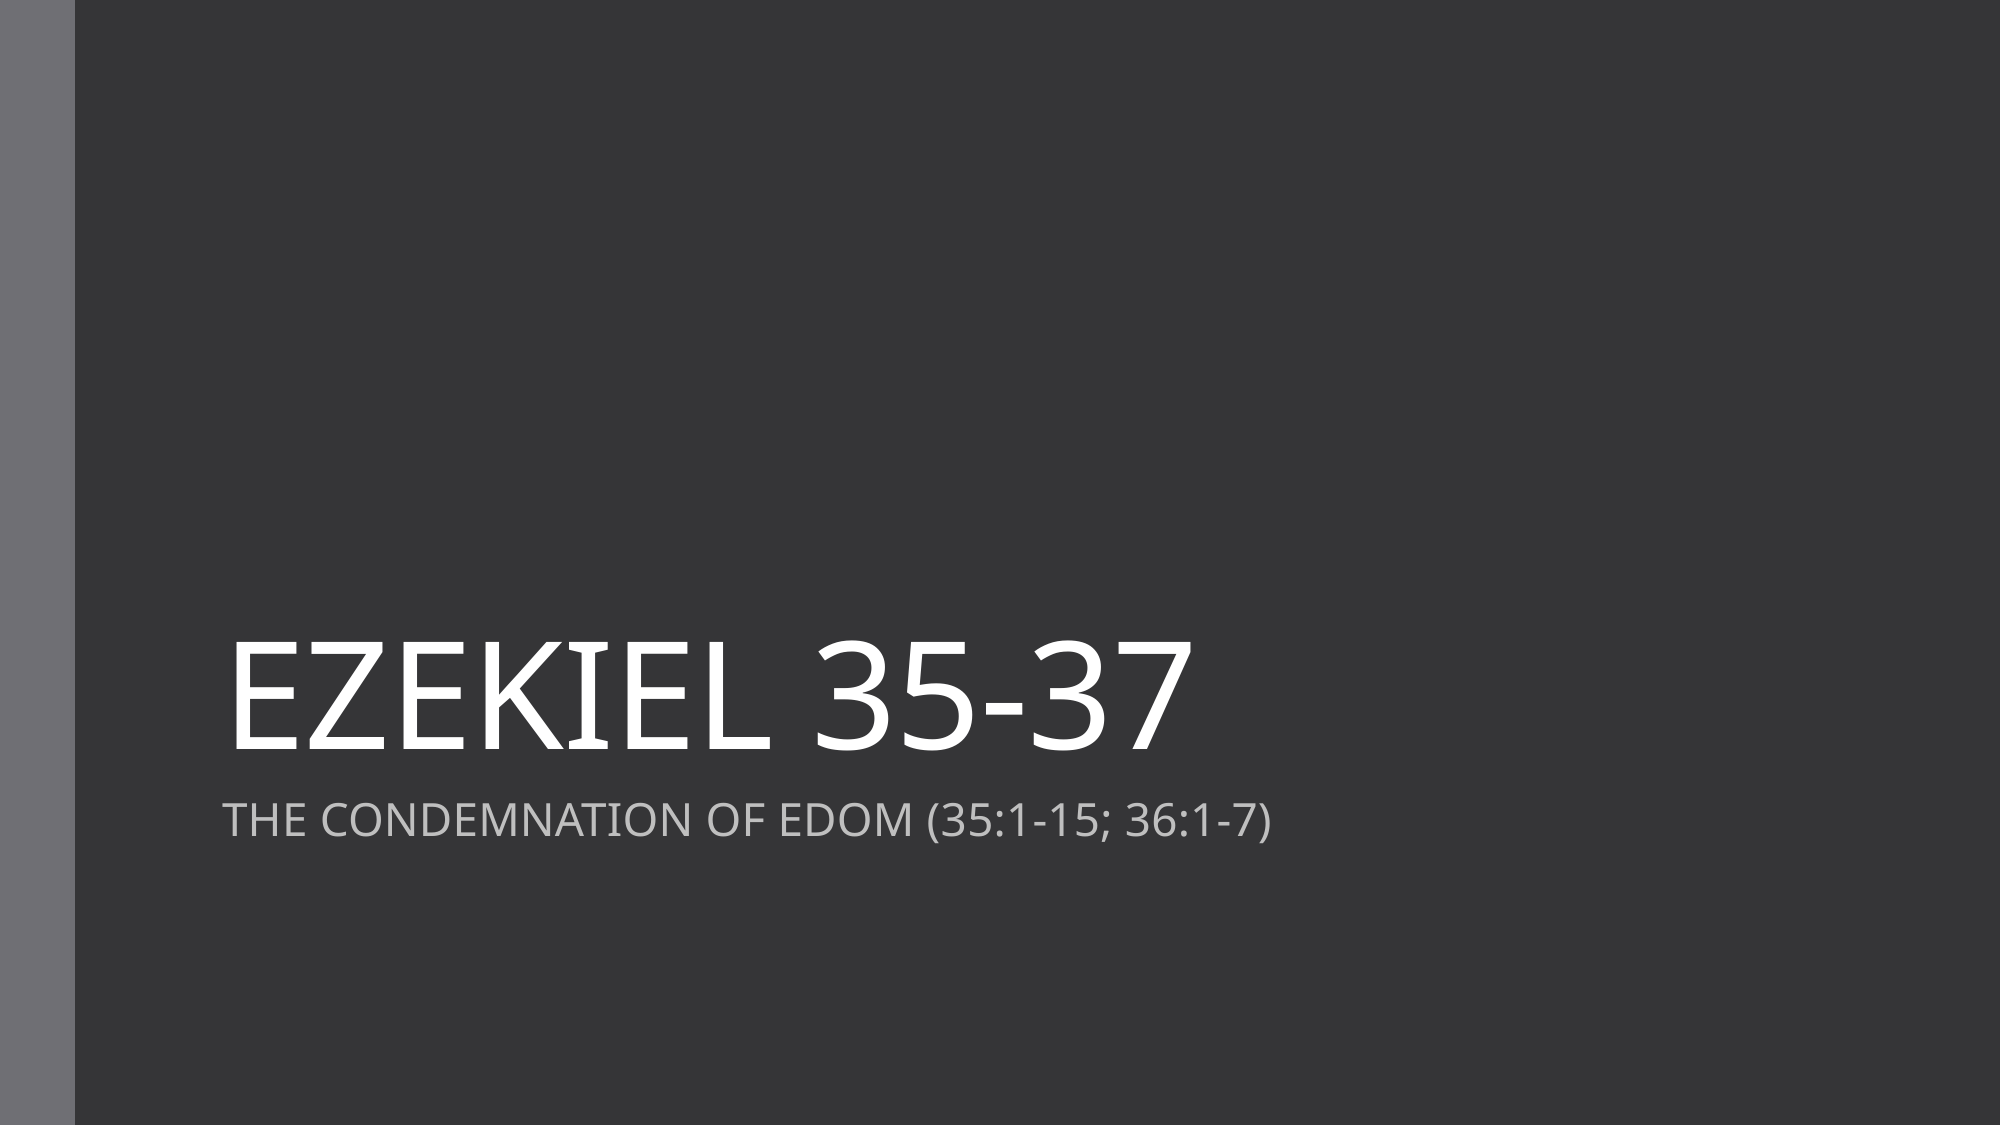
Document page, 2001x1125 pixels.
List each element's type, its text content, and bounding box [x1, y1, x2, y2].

title EZEKIEL 35-37 [206, 124, 1752, 787]
subtitle THE CONDEMNATION OF EDOM (35:1-15; 36:1-7) [206, 787, 1752, 1066]
